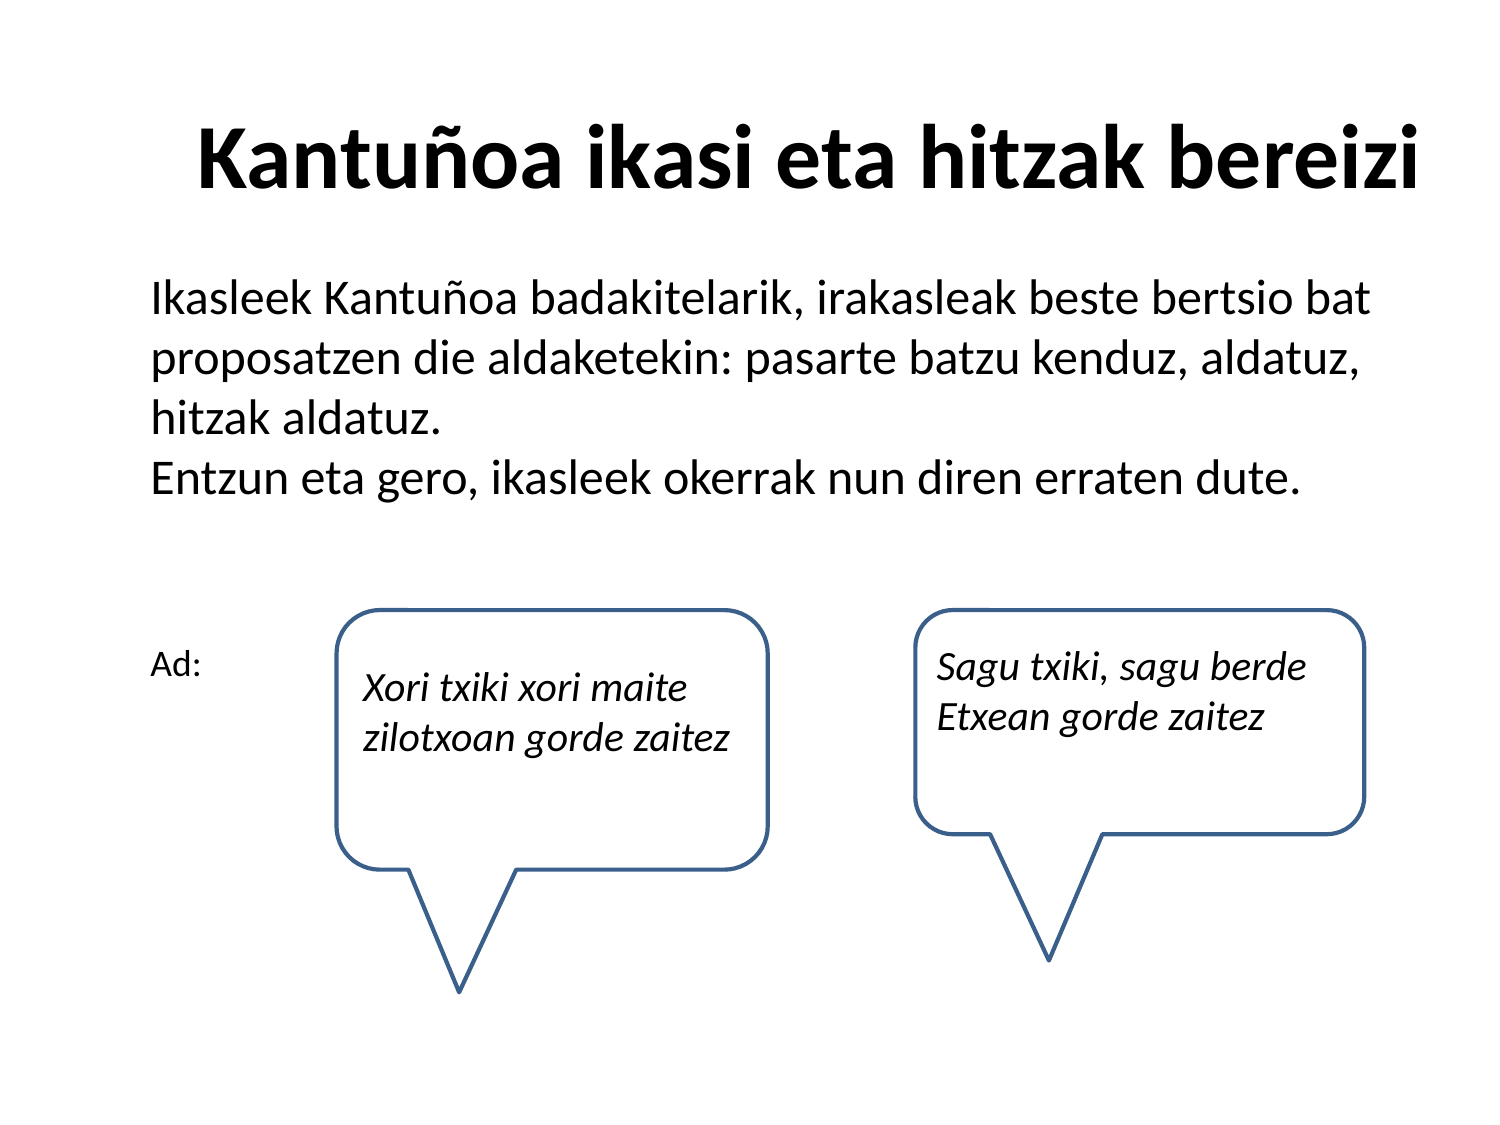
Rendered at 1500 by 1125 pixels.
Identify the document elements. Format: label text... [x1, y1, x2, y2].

text_box Ad: [135, 631, 278, 692]
text_box Xori txiki xori maite zilotxoan gorde zaitez [348, 652, 780, 767]
text_box SSaaguSa [915, 610, 1365, 961]
text_box Sagu txiki, sagu berde Etxean gorde zaitez [921, 631, 1323, 747]
text_box Kantuñoa ikasi eta hitzak bereizi [183, 89, 1448, 215]
text_box Ikasleek Kantuñoa badakitelarik, irakasleak beste bertsio bat proposatzen die aldaketekin: pasarte batzu kenduz, aldatuz, hitzak aldatuz. Entzun eta gero, ikasleek okerrak nun diren erraten dute. [135, 257, 1400, 513]
